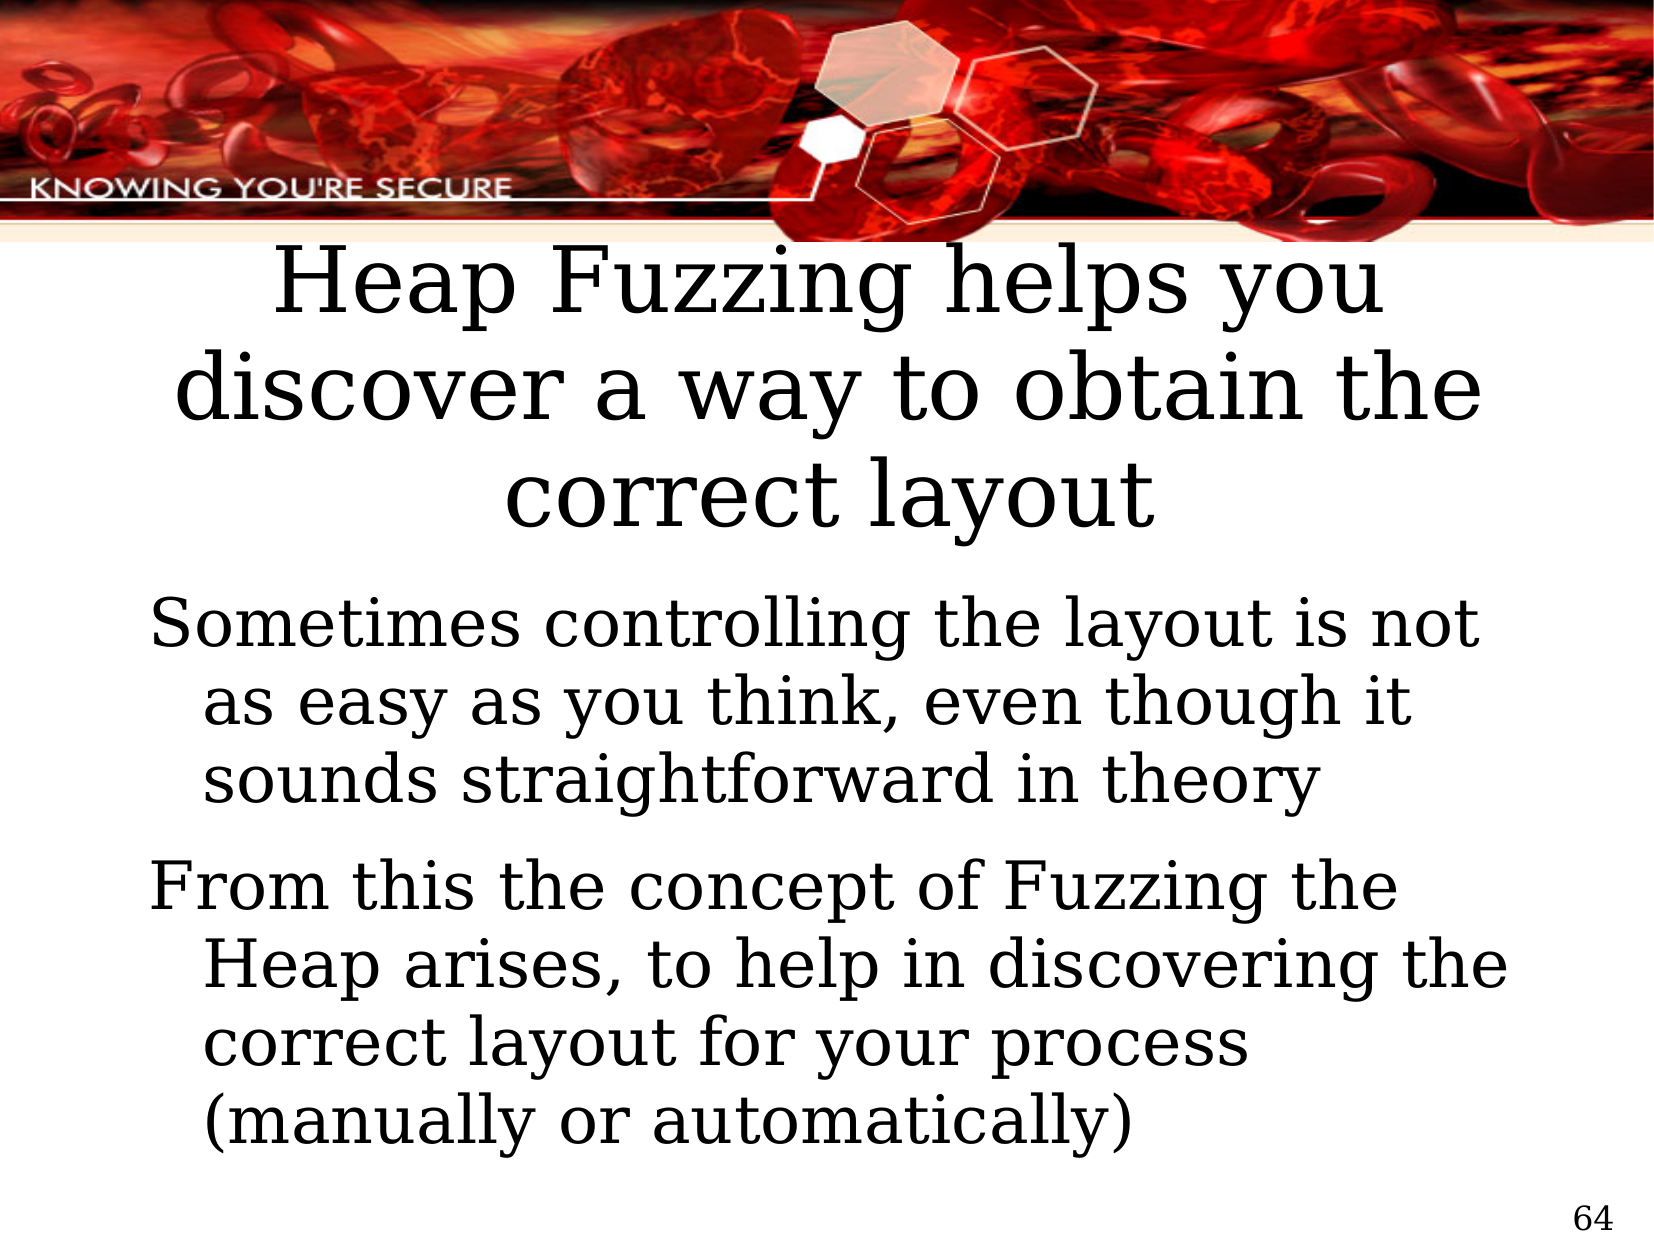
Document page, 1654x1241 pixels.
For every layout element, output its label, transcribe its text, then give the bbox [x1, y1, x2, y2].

picture [0, 0, 1654, 242]
list Sometimes controlling the layout is not as easy as you think, even though it sounds straightforward in theory From this the concept of Fuzzing the Heap arises, to help in discovering the correct layout for your process (manually or automatically) [131, 584, 1544, 1241]
title Heap Fuzzing helps you discover a way to obtain the correct layout [123, 227, 1536, 549]
